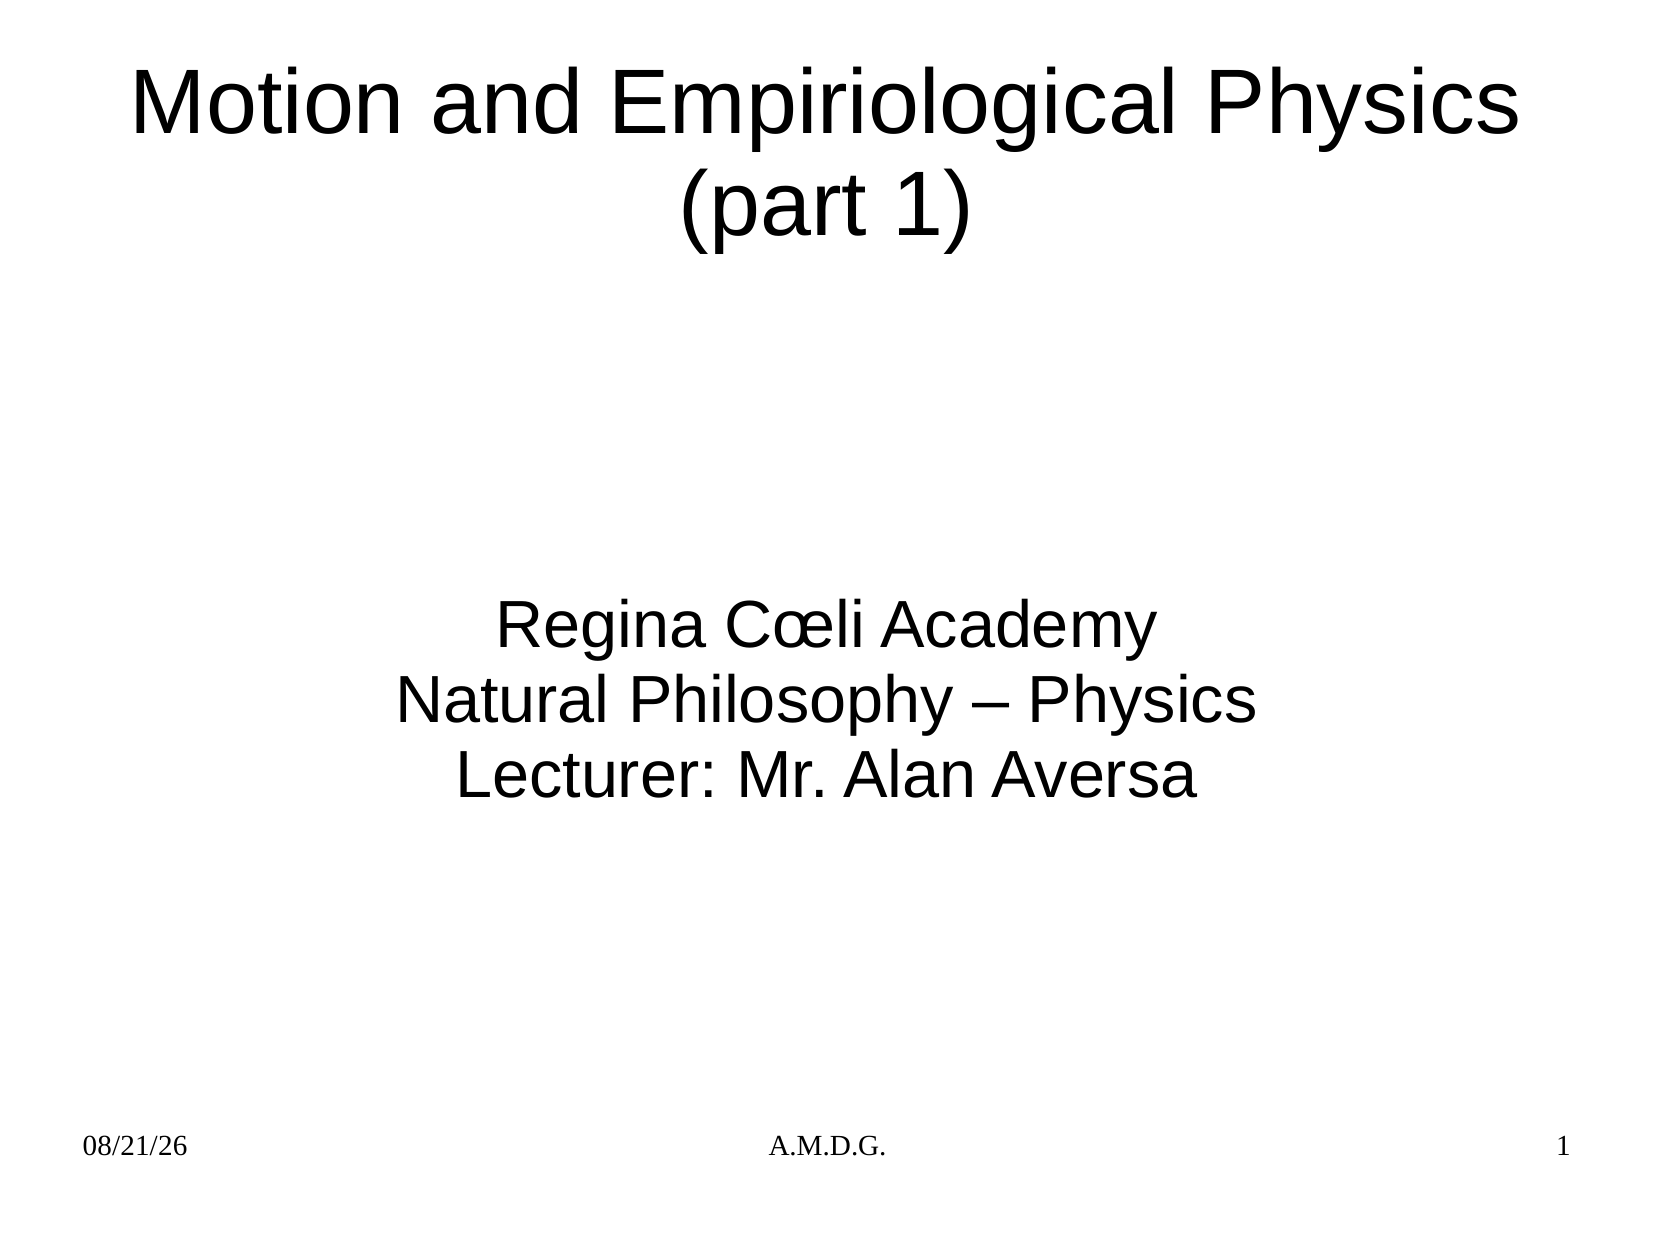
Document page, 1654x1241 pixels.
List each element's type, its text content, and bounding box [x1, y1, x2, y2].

subtitle Regina Cœli Academy Natural Philosophy – Physics Lecturer: Mr. Alan Aversa [82, 290, 1571, 1109]
title Motion and Empiriological Physics (part 1) [82, 49, 1571, 257]
